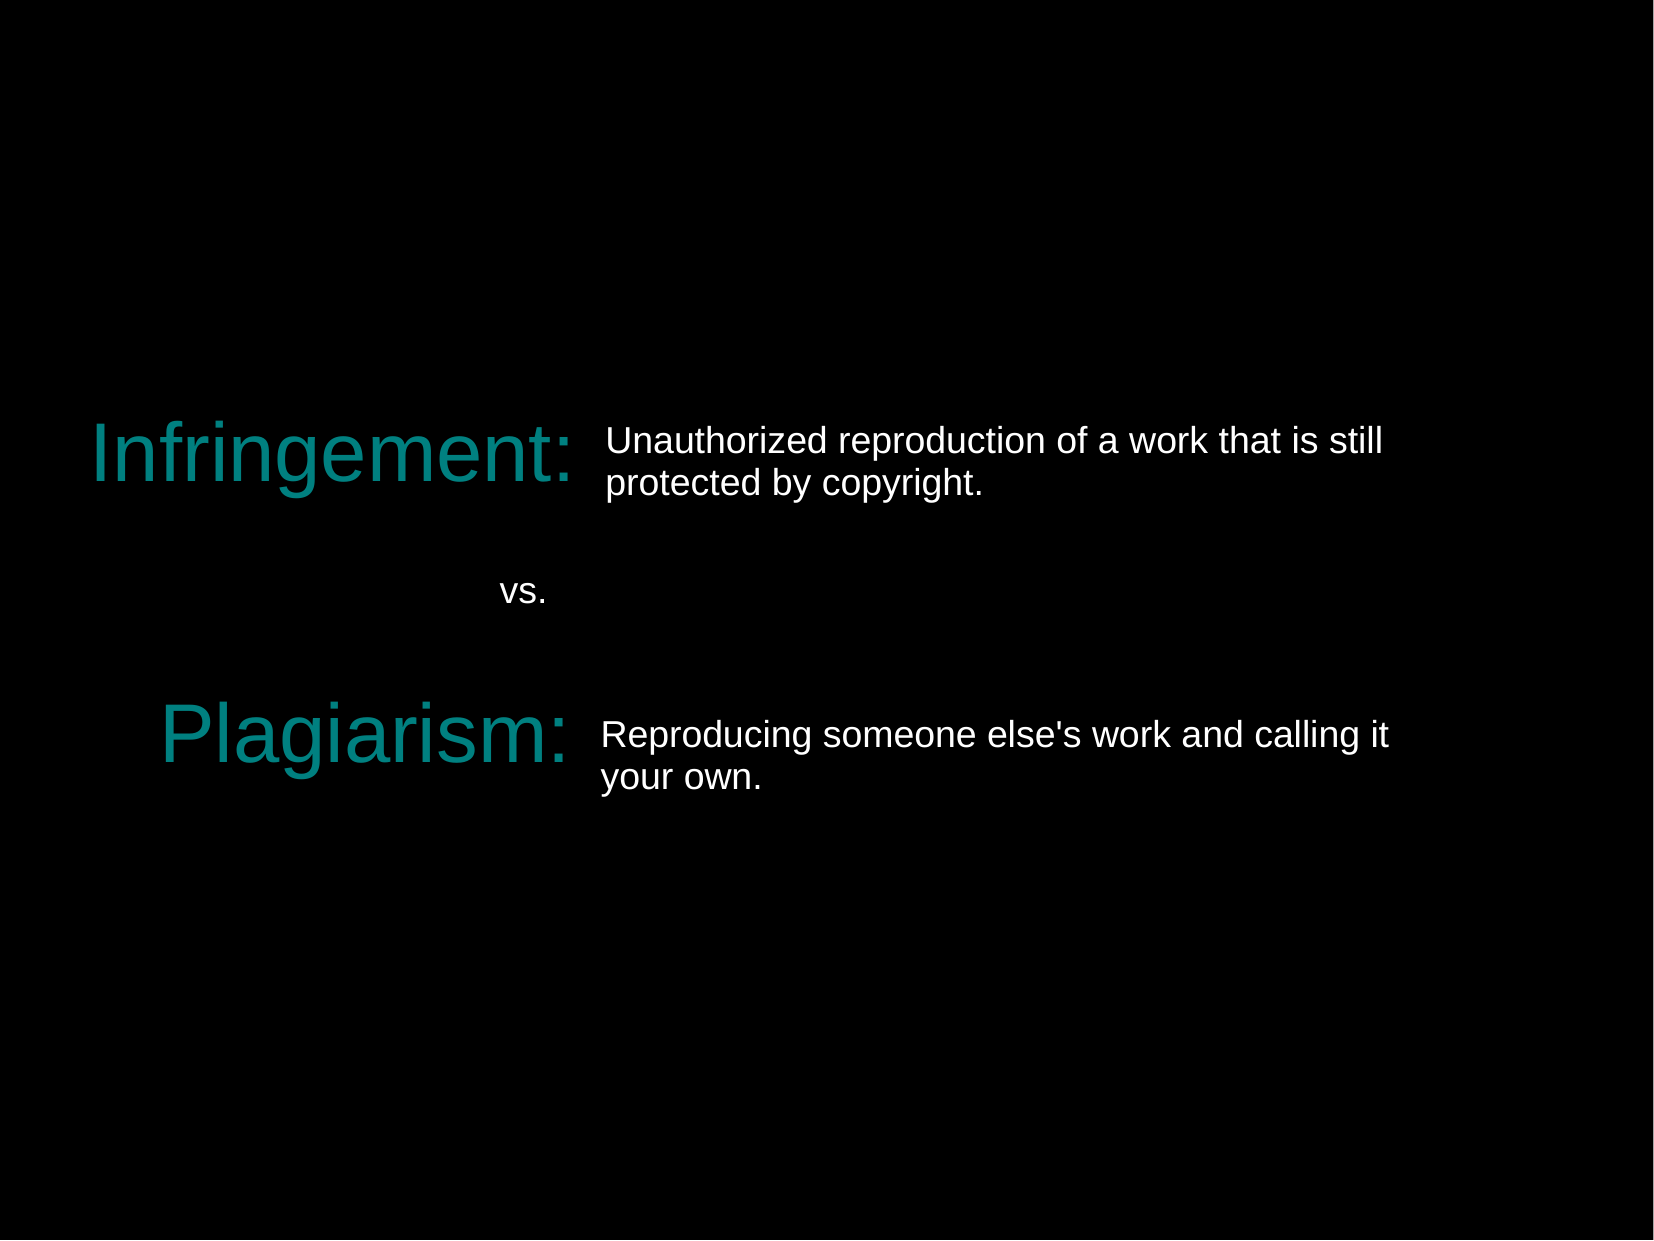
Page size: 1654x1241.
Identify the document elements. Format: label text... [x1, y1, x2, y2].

text_box Unauthorized reproduction of a work that is still protected by copyright. [590, 412, 1491, 563]
text_box vs. [484, 562, 563, 620]
text_box Reproducing someone else's work and calling it your own. [585, 706, 1426, 826]
text_box Infringement: [75, 399, 591, 508]
text_box Plagiarism: [144, 679, 586, 788]
